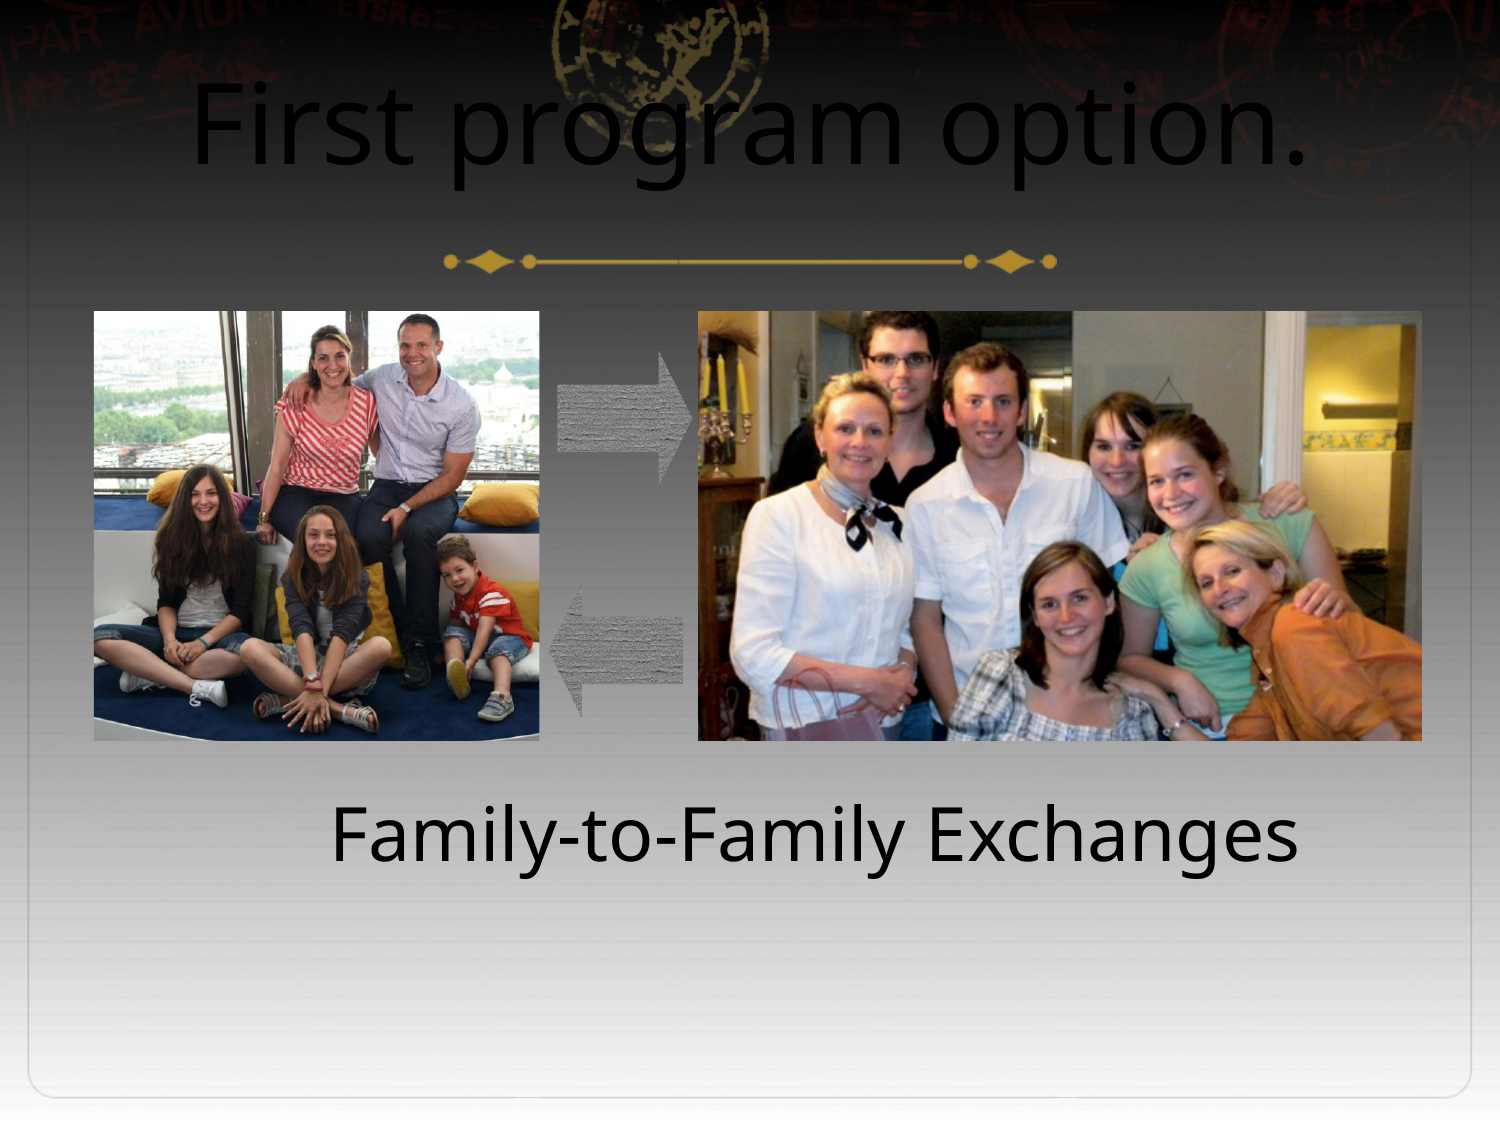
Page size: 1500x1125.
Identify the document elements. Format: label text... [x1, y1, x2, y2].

title First program option. [93, 45, 1407, 233]
list Family-to-Family Exchanges [93, 312, 1407, 988]
text_box [548, 582, 684, 718]
text_box [557, 350, 693, 486]
picture [0, 0, 1500, 1125]
